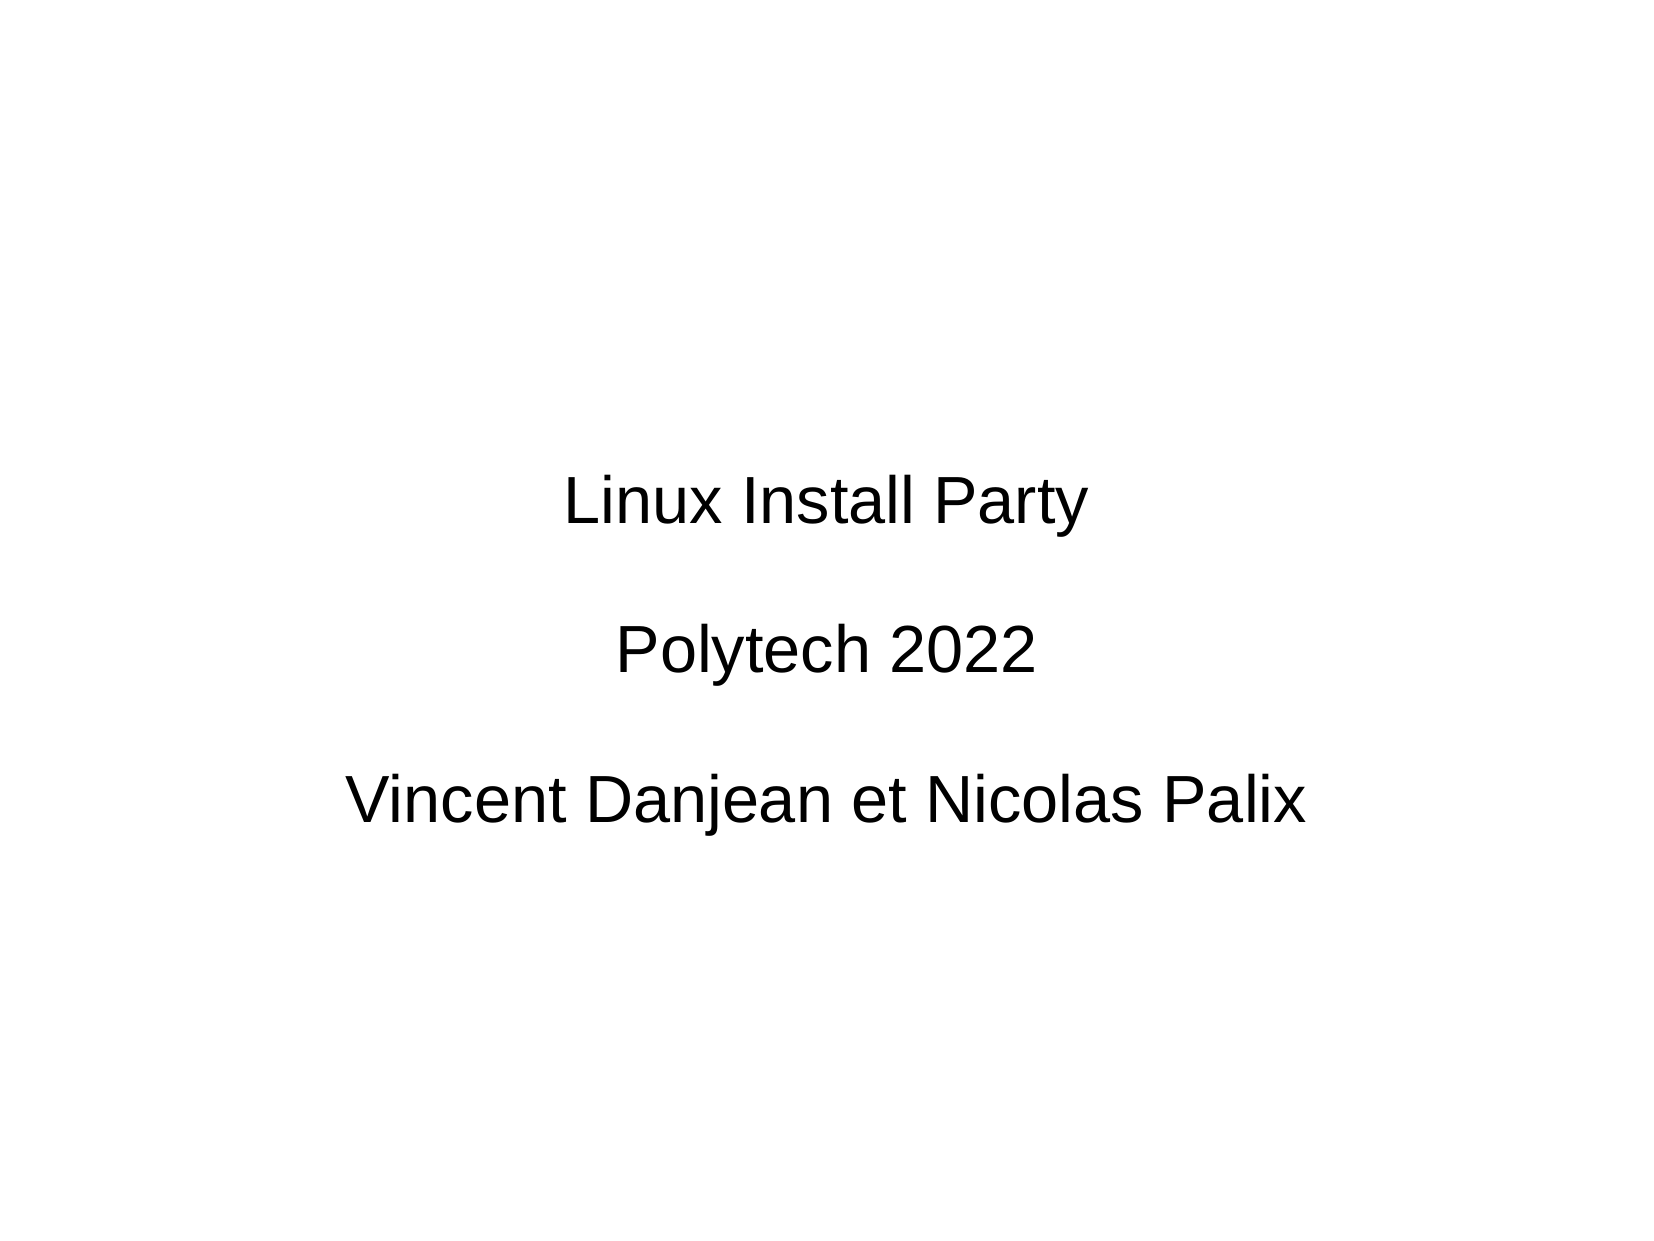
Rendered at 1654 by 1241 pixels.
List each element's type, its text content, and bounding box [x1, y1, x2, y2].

subtitle Linux Install Party Polytech 2022 Vincent Danjean et Nicolas Palix [82, 290, 1571, 1010]
